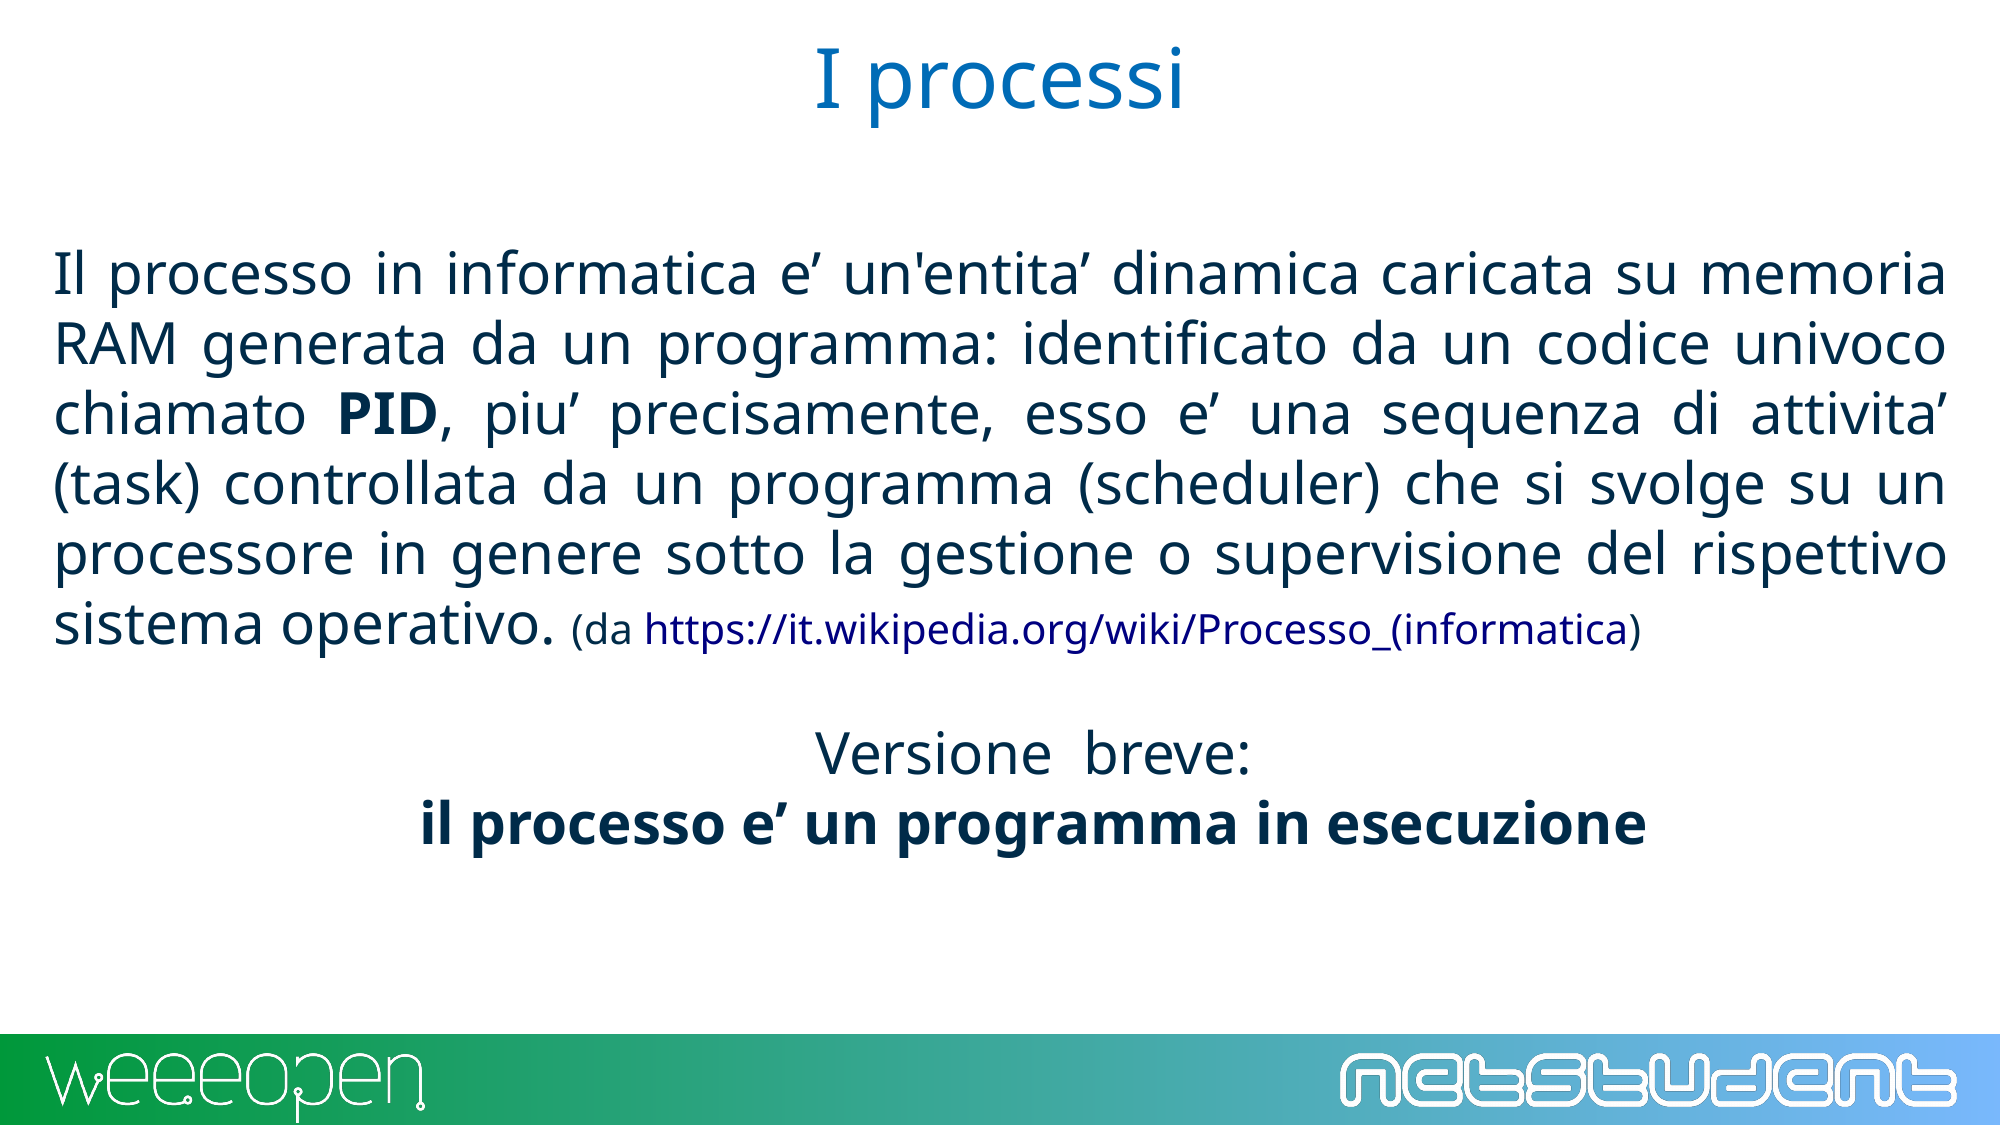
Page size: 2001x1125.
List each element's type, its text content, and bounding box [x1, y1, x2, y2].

picture [1340, 1053, 1957, 1107]
title I processi [43, 29, 1959, 228]
picture [45, 1053, 425, 1123]
list Versione breve: il processo e’ un programma in esecuzione [0, 708, 1997, 916]
list Il processo in informatica e’ un'entita’ dinamica caricata su memoria RAM generata da un programma: identificato da un codice univoco chiamato PID, piu’ precisamente, esso e’ una sequenza di attivita’ (task) controllata da un programma (scheduler) che si svolge su un processore in genere sotto la gestione o supervisione del rispettivo sistema operativo. (da https://it.wikipedia.org/wiki/Processo_(informatica) [0, 228, 1964, 613]
